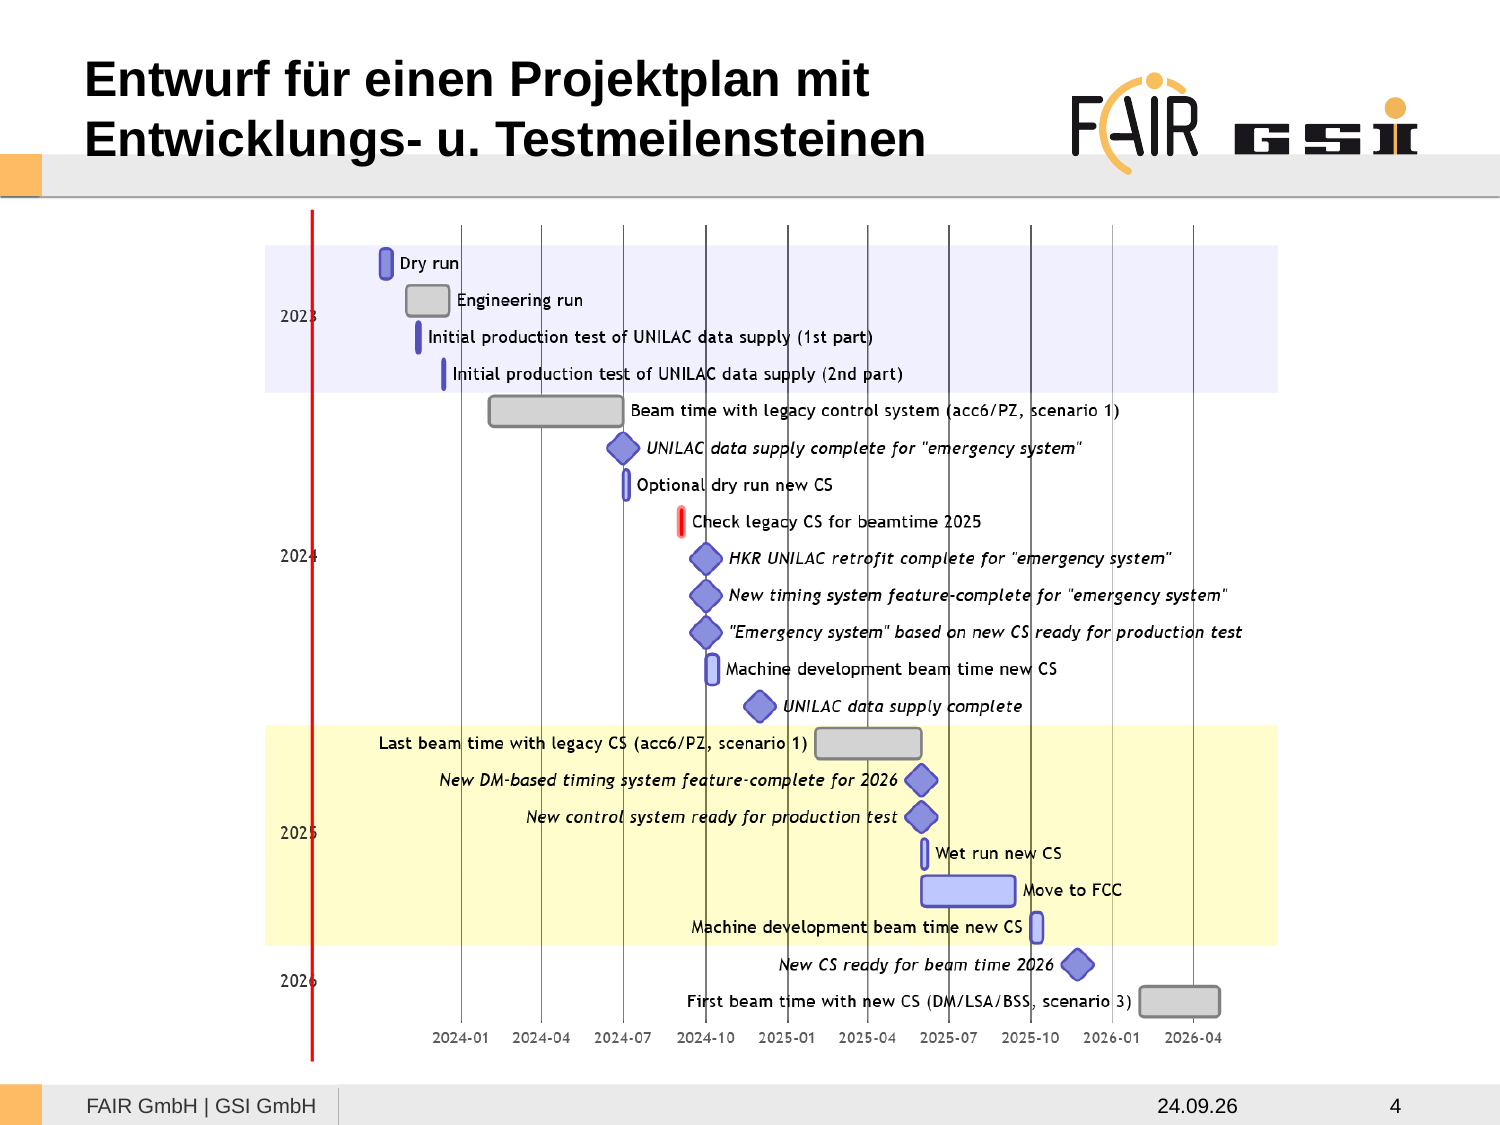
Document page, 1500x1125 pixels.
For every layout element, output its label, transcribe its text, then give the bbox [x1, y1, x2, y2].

picture [249, 200, 1296, 1075]
title Entwurf für einen Projektplan mit Entwicklungs- u. Testmeilensteinen [69, 44, 986, 174]
picture [1071, 70, 1199, 177]
picture [1233, 95, 1419, 154]
